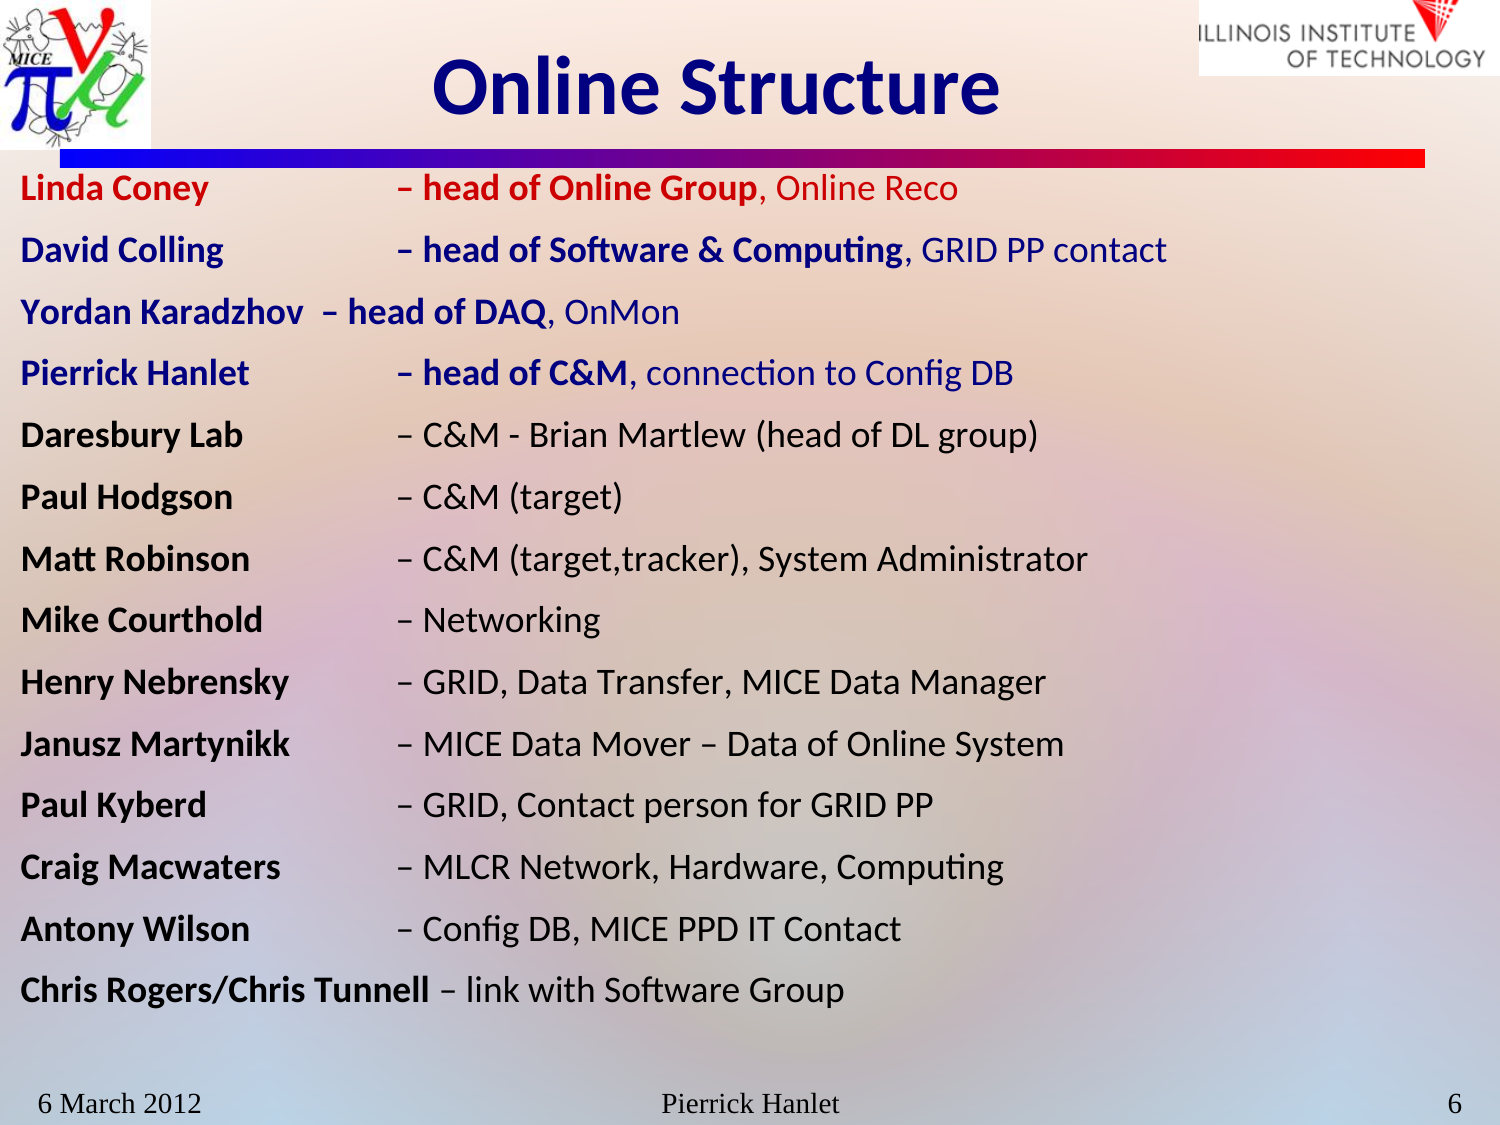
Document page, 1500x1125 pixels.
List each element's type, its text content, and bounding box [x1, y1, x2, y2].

picture [0, 0, 1500, 1125]
text_box Linda Coney – head of Online Group, Online Reco David Colling – head of Software & Computing, GRID PP contact Yordan Karadzhov – head of DAQ, OnMon Pierrick Hanlet – head of C&M, connection to Config DB Daresbury Lab – C&M - Brian Martlew (head of DL group) Paul Hodgson – C&M (target) Matt Robinson – C&M (target,tracker), System Administrator Mike Courthold – Networking Henry Nebrensky – GRID, Data Transfer, MICE Data Manager Janusz Martynikk – MICE Data Mover – Data of Online System Paul Kyberd – GRID, Contact person for GRID PP Craig Macwaters – MLCR Network, Hardware, Computing Antony Wilson – Config DB, MICE PPD IT Contact Chris Rogers/Chris Tunnell – link with Software Group [20, 172, 1486, 1096]
title Online Structure [234, 38, 1200, 151]
